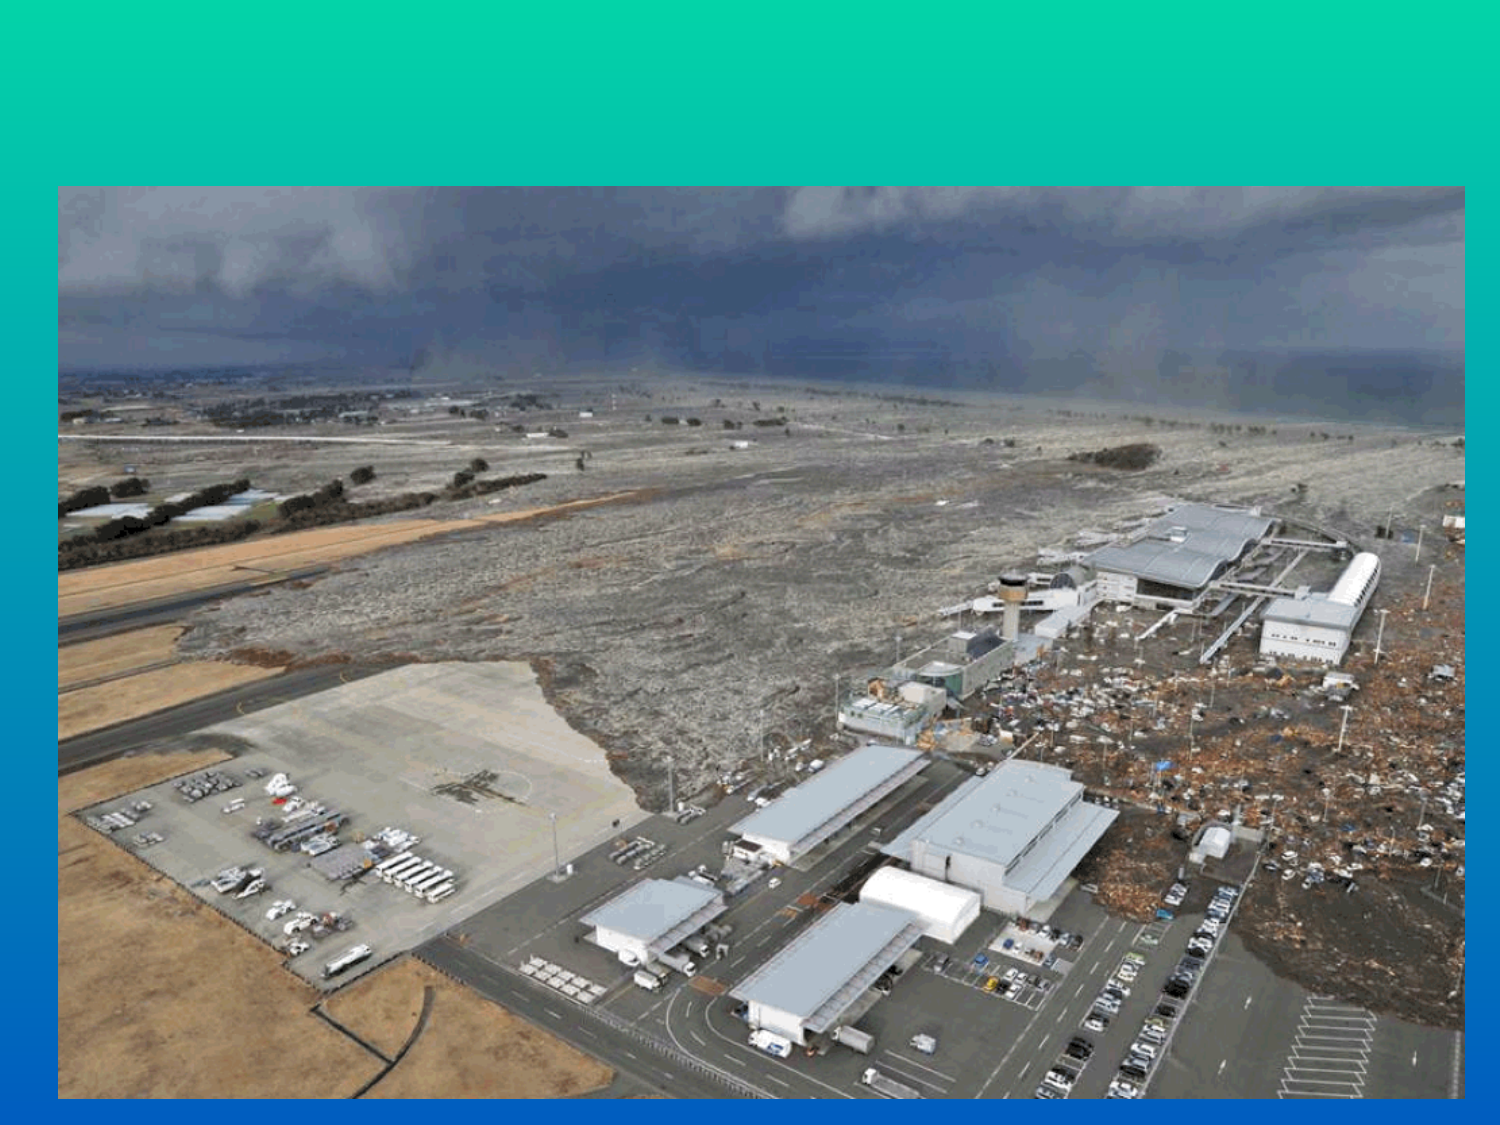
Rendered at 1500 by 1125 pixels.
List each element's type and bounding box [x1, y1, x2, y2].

picture [0, 186, 1500, 1099]
